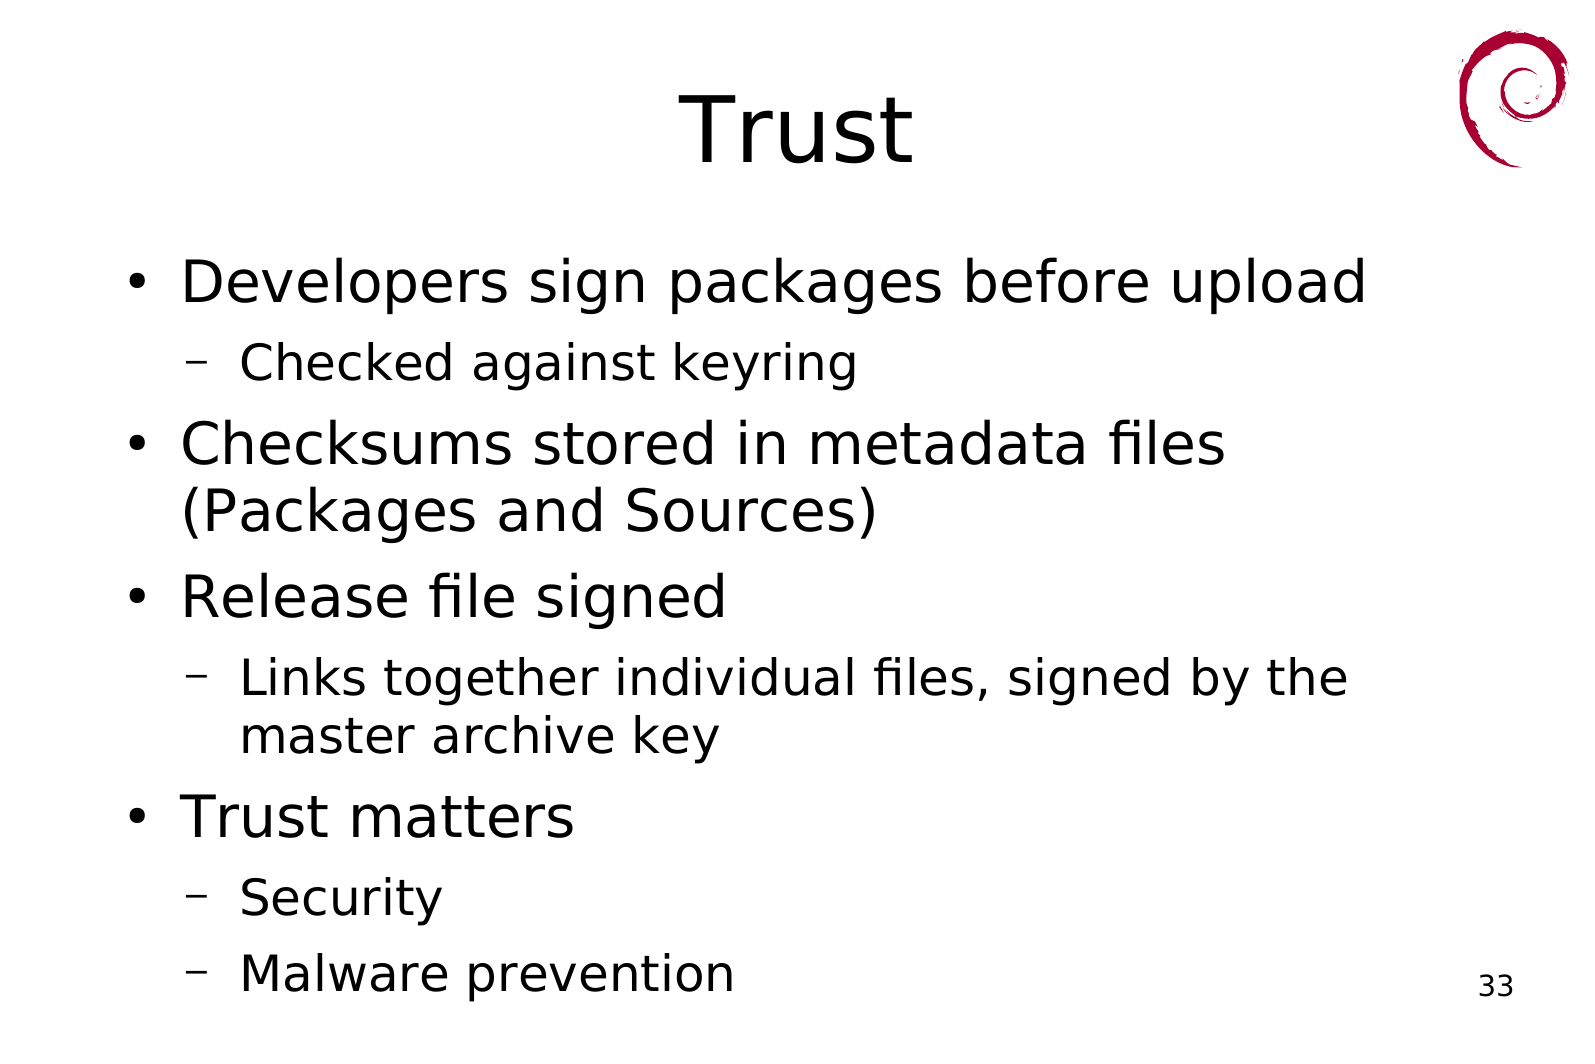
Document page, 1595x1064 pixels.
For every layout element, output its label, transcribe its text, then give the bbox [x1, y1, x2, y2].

title Trust [79, 42, 1515, 220]
list Developers sign packages before upload Checked against keyring Checksums stored in metadata files (Packages and Sources) Release file signed Links together individual files, signed by the master archive key Trust matters Security Malware prevention [79, 248, 1515, 1003]
